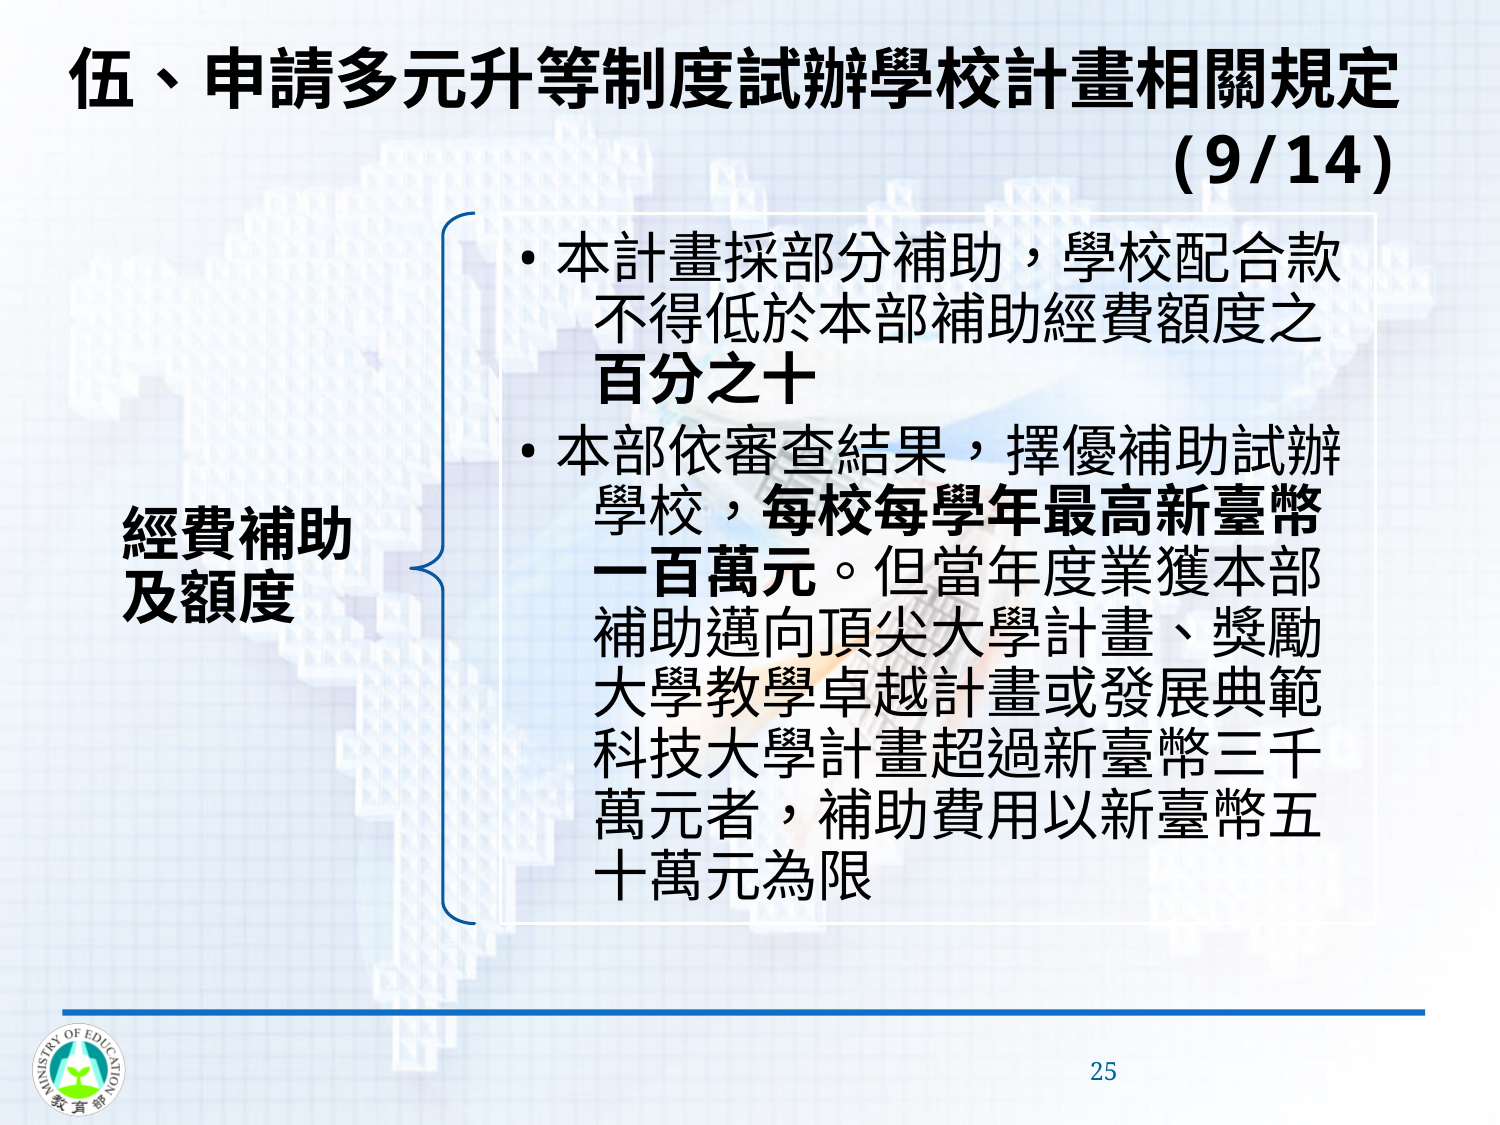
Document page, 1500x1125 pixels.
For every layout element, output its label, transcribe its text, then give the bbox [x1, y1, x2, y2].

text_box 本計畫採部分補助，學校配合款不得低於本部補助經費額度之百分之十 本部依審查結果，擇優補助試辦學校，每校每學年最高新臺幣一百萬元。但當年度業獲本部補助邁向頂尖大學計畫、獎勵大學教學卓越計畫或發展典範科技大學計畫超過新臺幣三千萬元者，補助費用以新臺幣五十萬元為限 [500, 213, 1376, 924]
text_box 經費補助及額度 [89, 395, 411, 742]
text_box [1074, 1042, 1426, 1103]
text_box 伍、申請多元升等制度試辦學校計畫相關規定 (9/14) [53, 29, 1423, 204]
